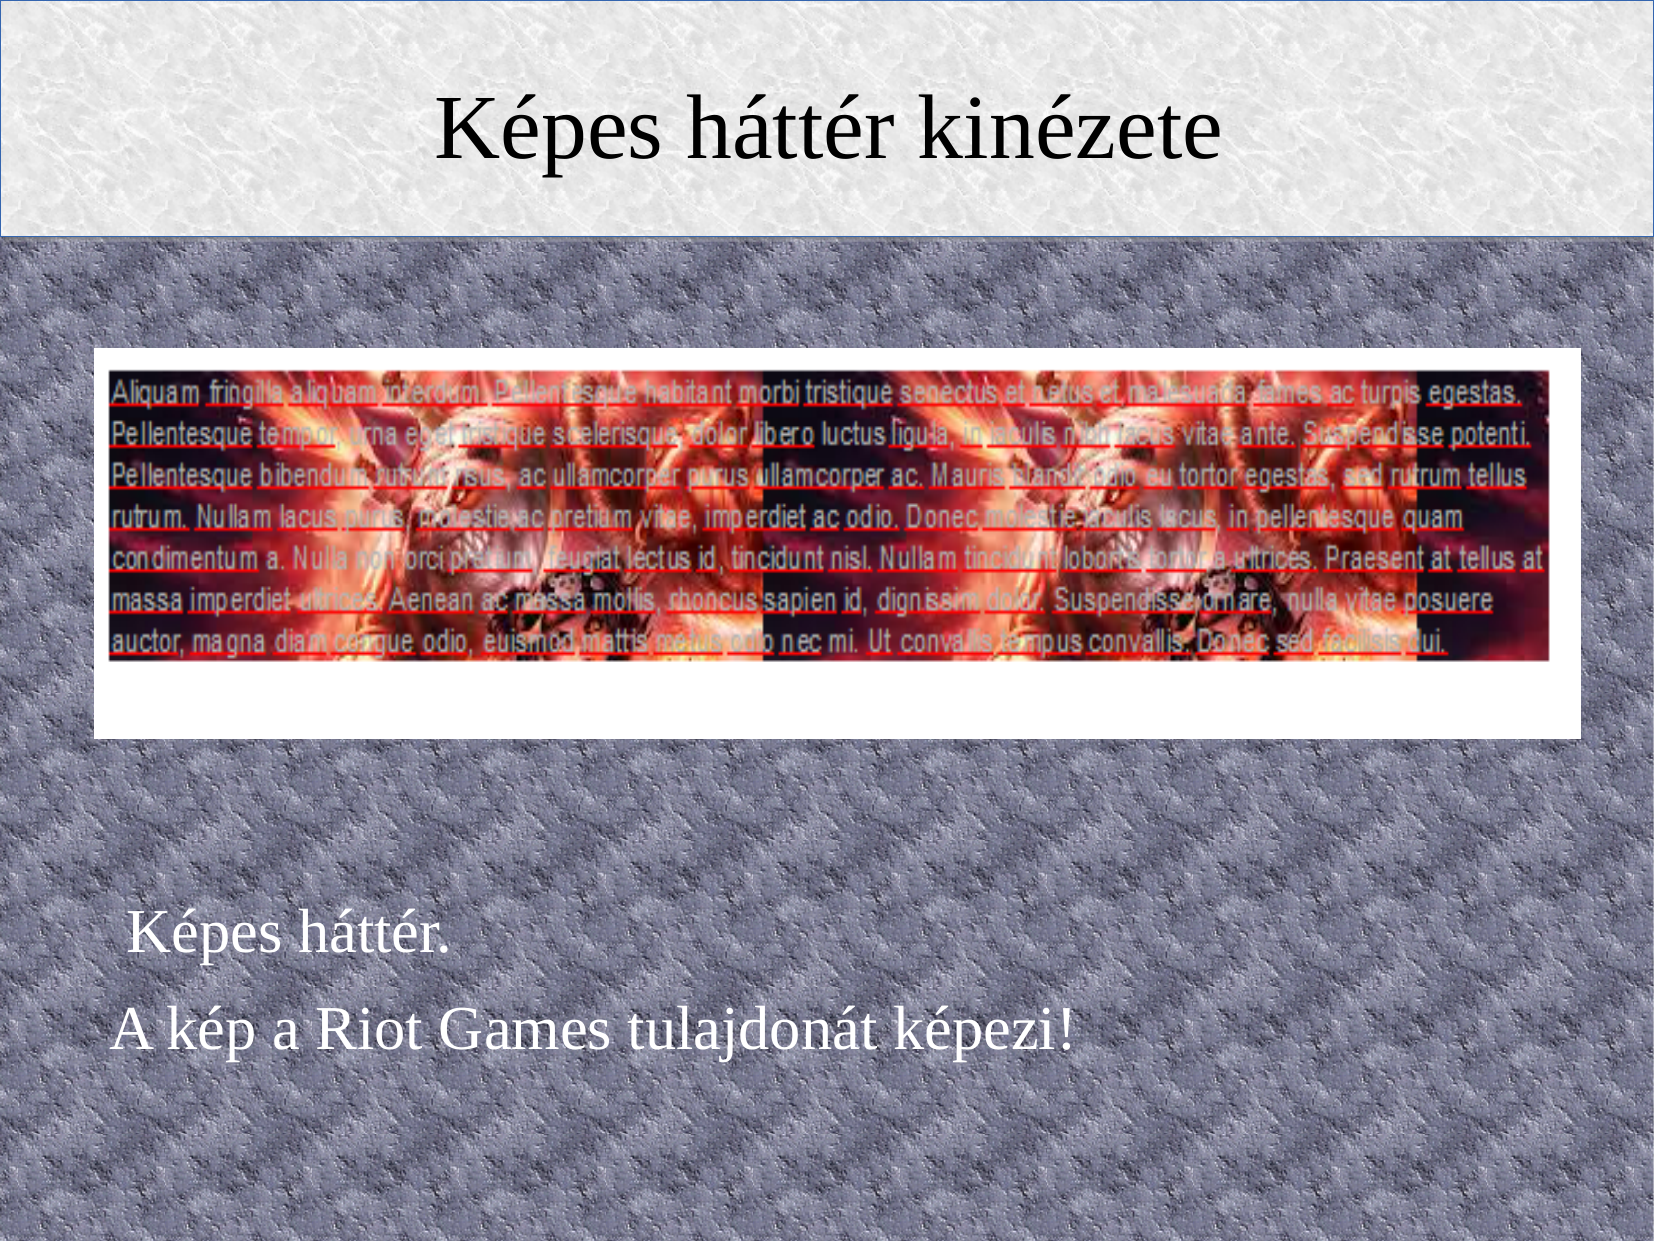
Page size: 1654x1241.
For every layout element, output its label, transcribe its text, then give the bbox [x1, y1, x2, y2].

picture [0, 237, 1654, 1241]
picture [1, 1, 1653, 236]
title Képes háttér kinézete [236, 23, 1424, 231]
text_box Képes háttér. [112, 889, 1199, 975]
text_box A kép a Riot Games tulajdonát képezi! [94, 986, 1123, 1072]
